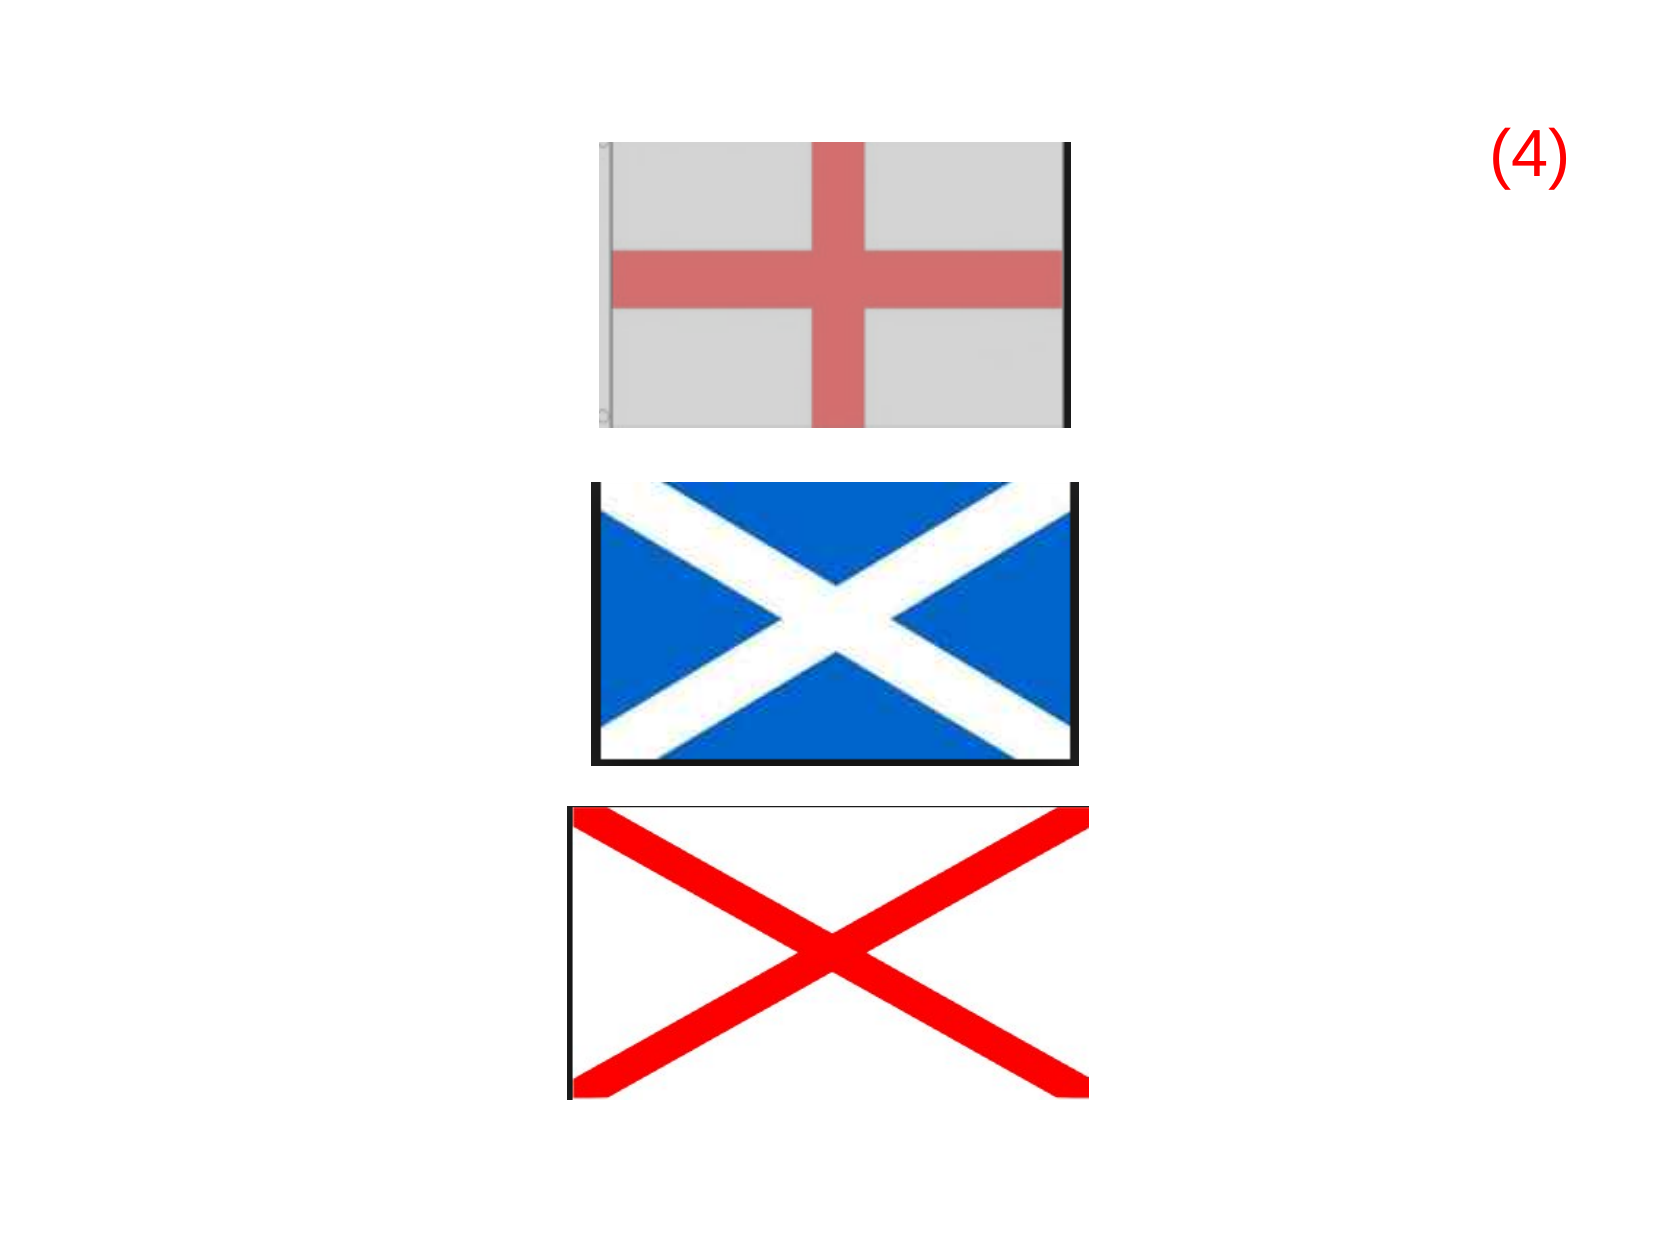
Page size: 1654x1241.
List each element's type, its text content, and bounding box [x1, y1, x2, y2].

picture [599, 257, 1071, 428]
title (4) [82, 49, 1571, 257]
picture [567, 806, 1089, 1100]
picture [591, 482, 1079, 766]
